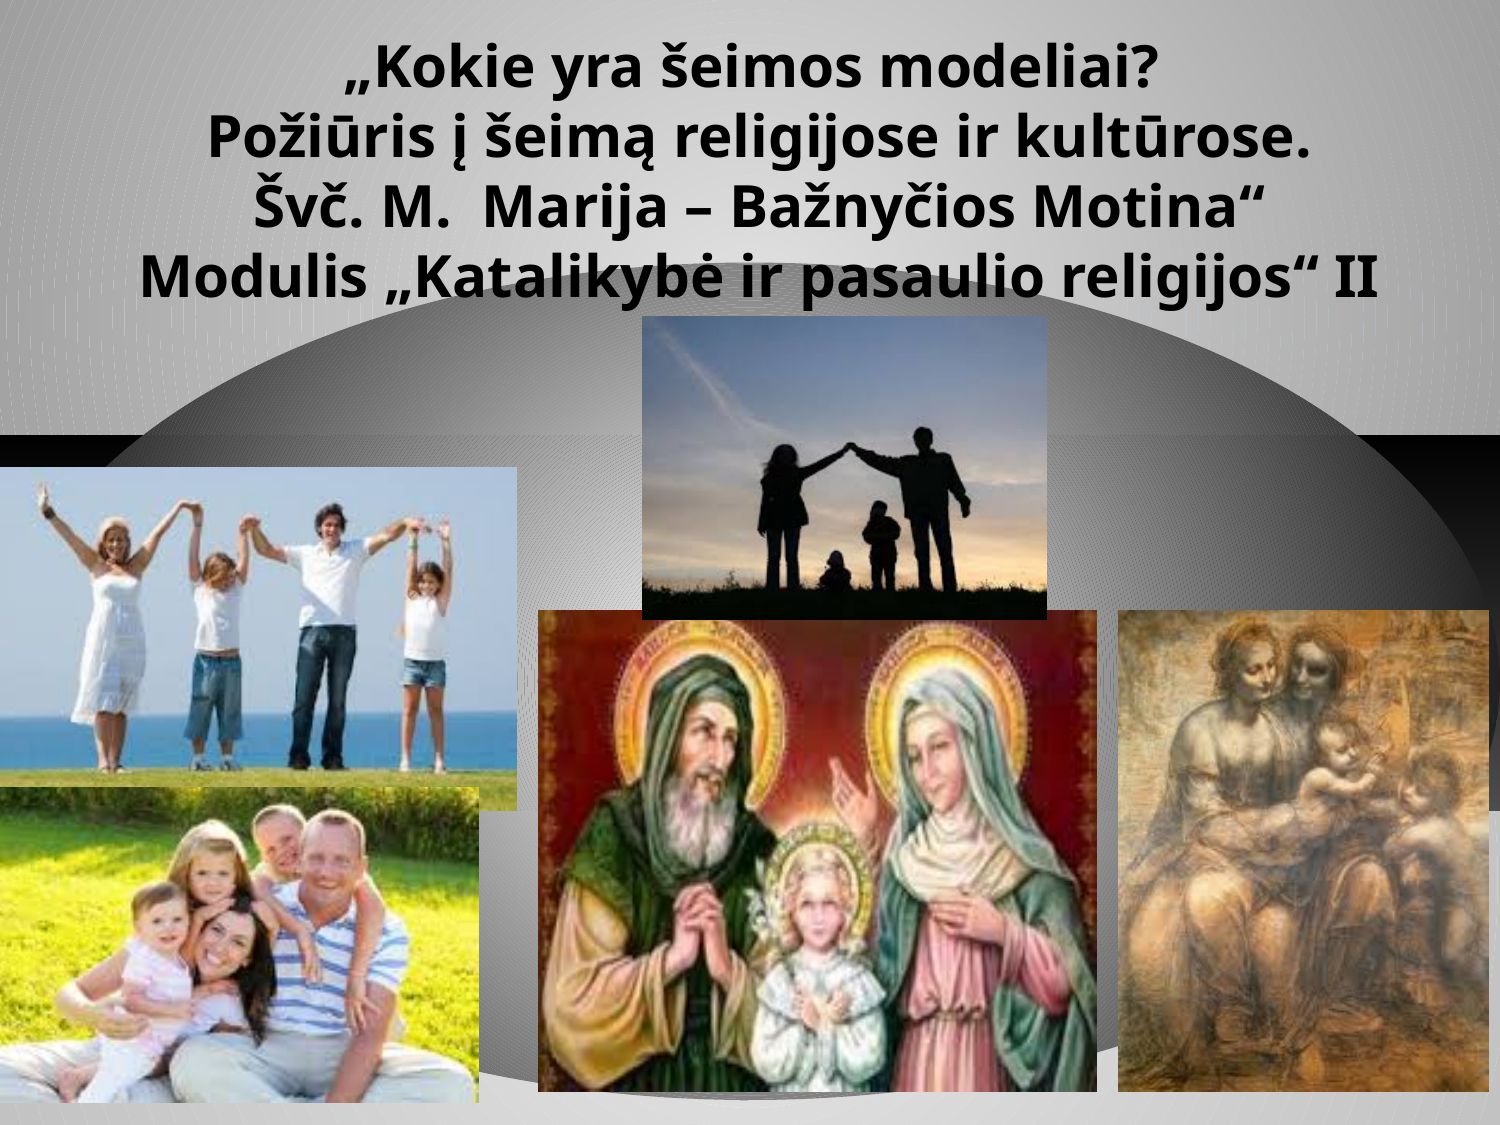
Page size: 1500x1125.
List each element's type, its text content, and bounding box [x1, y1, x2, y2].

picture [0, 468, 517, 1103]
picture [538, 316, 1097, 1092]
picture [1118, 610, 1489, 1092]
title „Kokie yra šeimos modeliai? Požiūris į šeimą religijose ir kultūrose. Švč. M. Marija – Bažnyčios Motina“ Modulis „Katalikybė ir pasaulio religijos“ II etapas [0, 22, 1489, 492]
